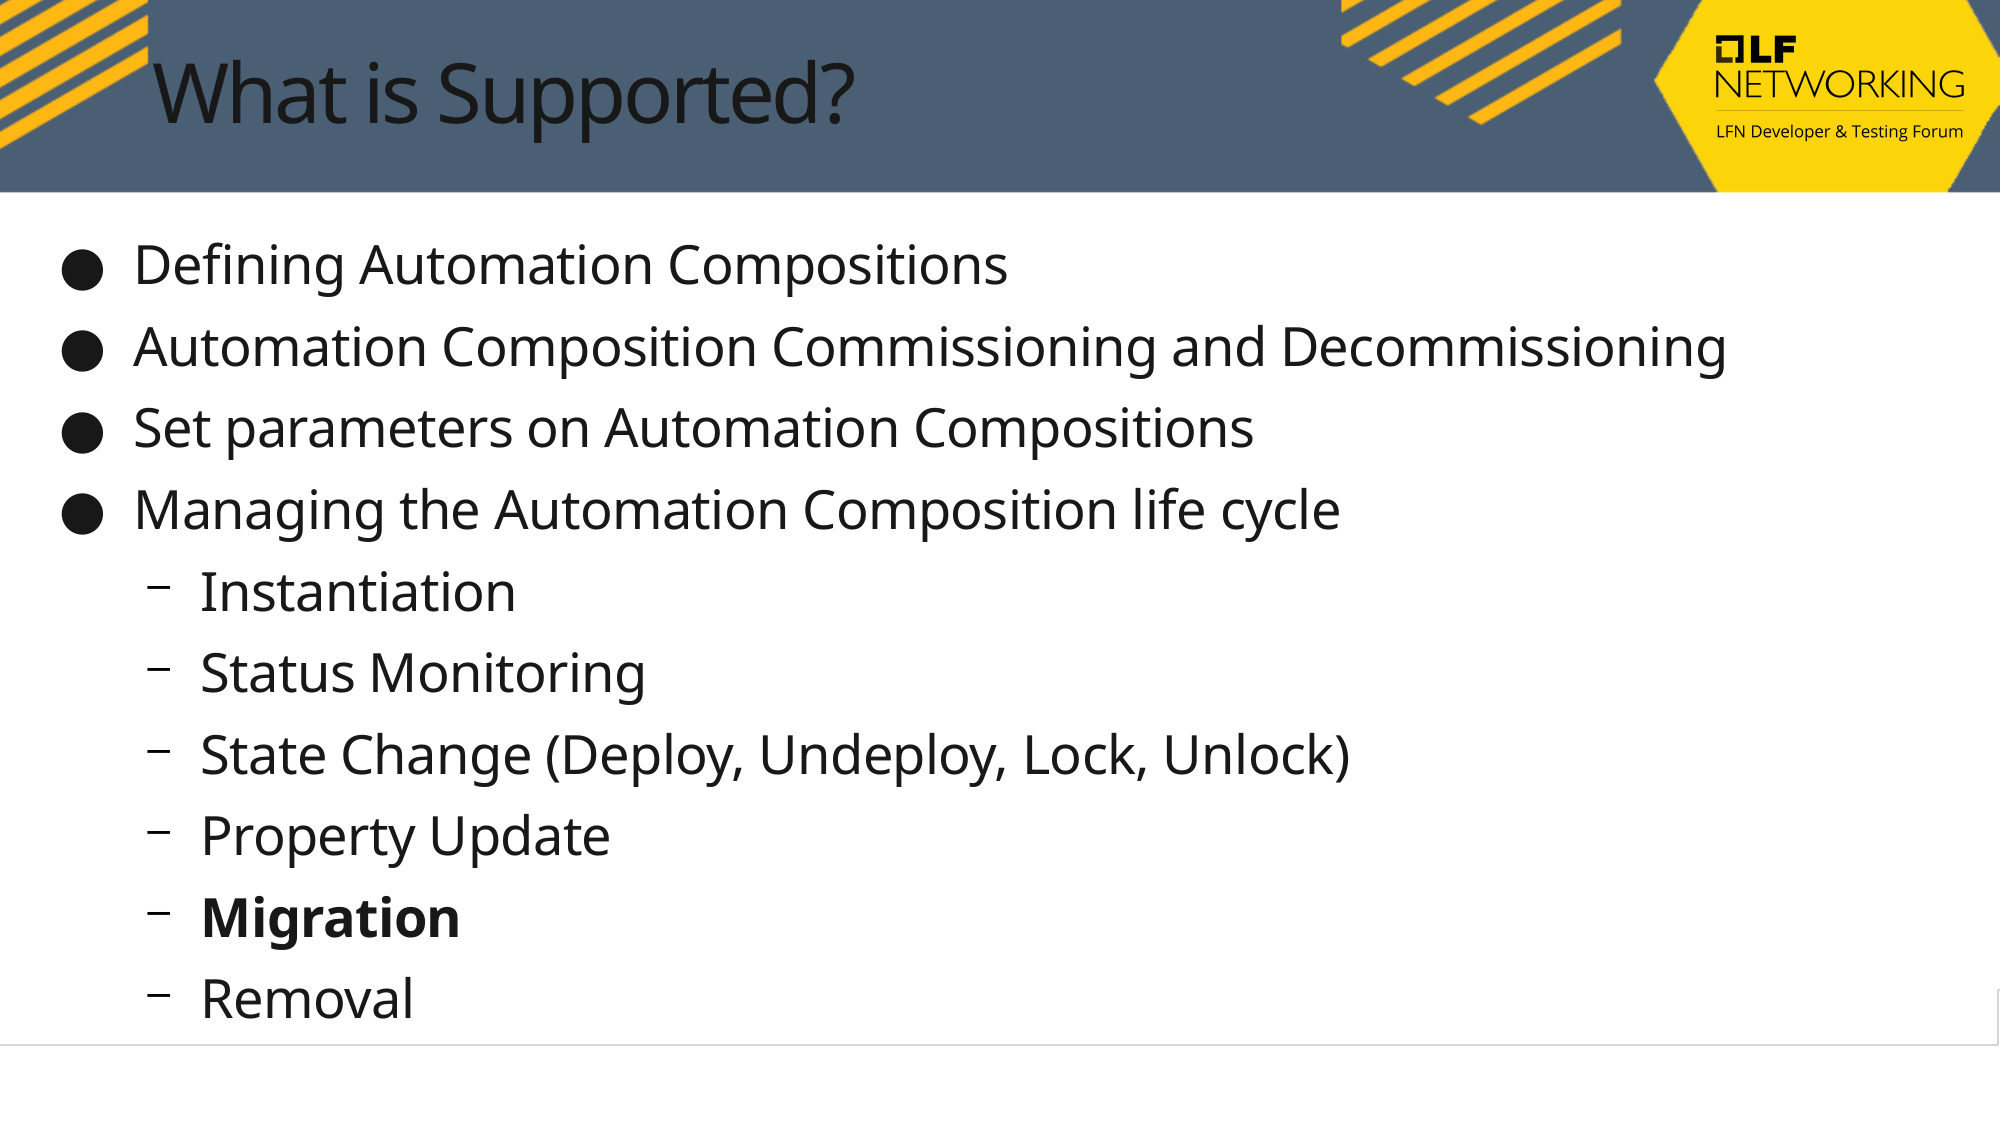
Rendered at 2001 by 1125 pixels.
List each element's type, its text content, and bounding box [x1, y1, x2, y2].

picture [0, 0, 2000, 1047]
title What is Supported? [137, 5, 1655, 191]
text_box Defining Automation Compositions Automation Composition Commissioning and Decommissioning Set parameters on Automation Compositions Managing the Automation Composition life cycle Instantiation Status Monitoring State Change (Deploy, Undeploy, Lock, Unlock) Property Update Migration Removal [47, 224, 1890, 1034]
